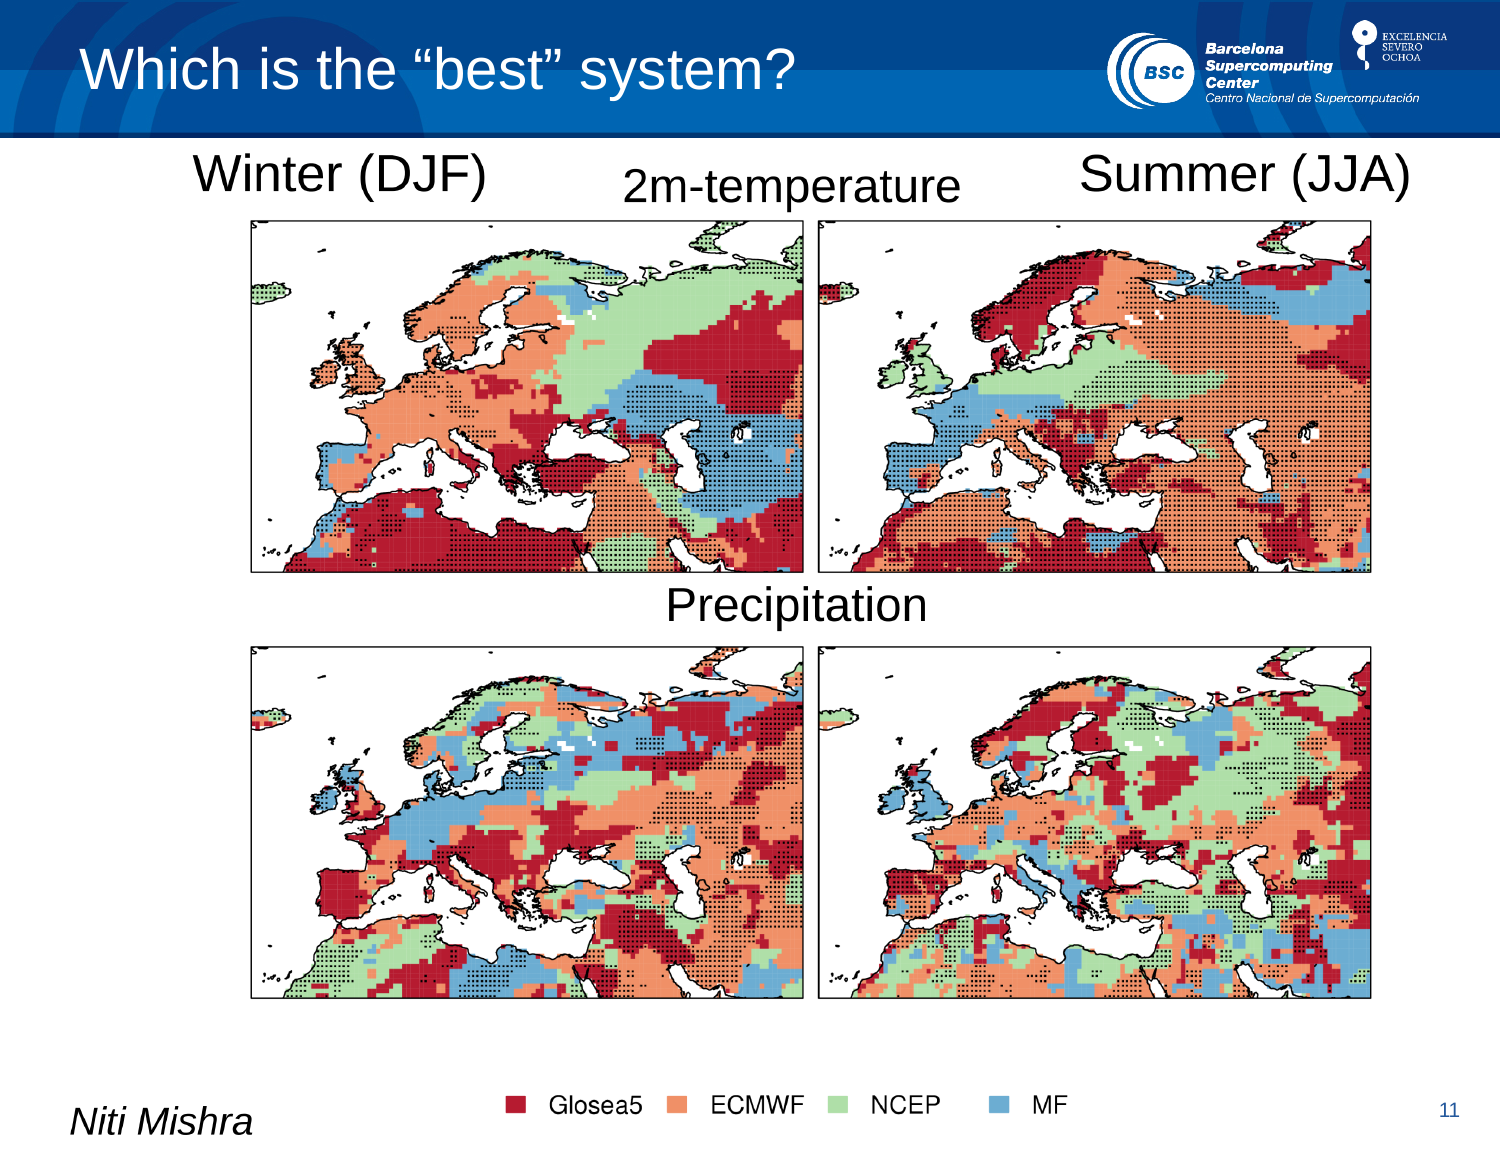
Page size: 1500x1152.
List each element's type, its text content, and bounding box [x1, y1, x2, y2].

picture [59, 149, 1438, 1138]
title Which is the “best” system? [65, 23, 1081, 139]
picture [0, 0, 1500, 138]
